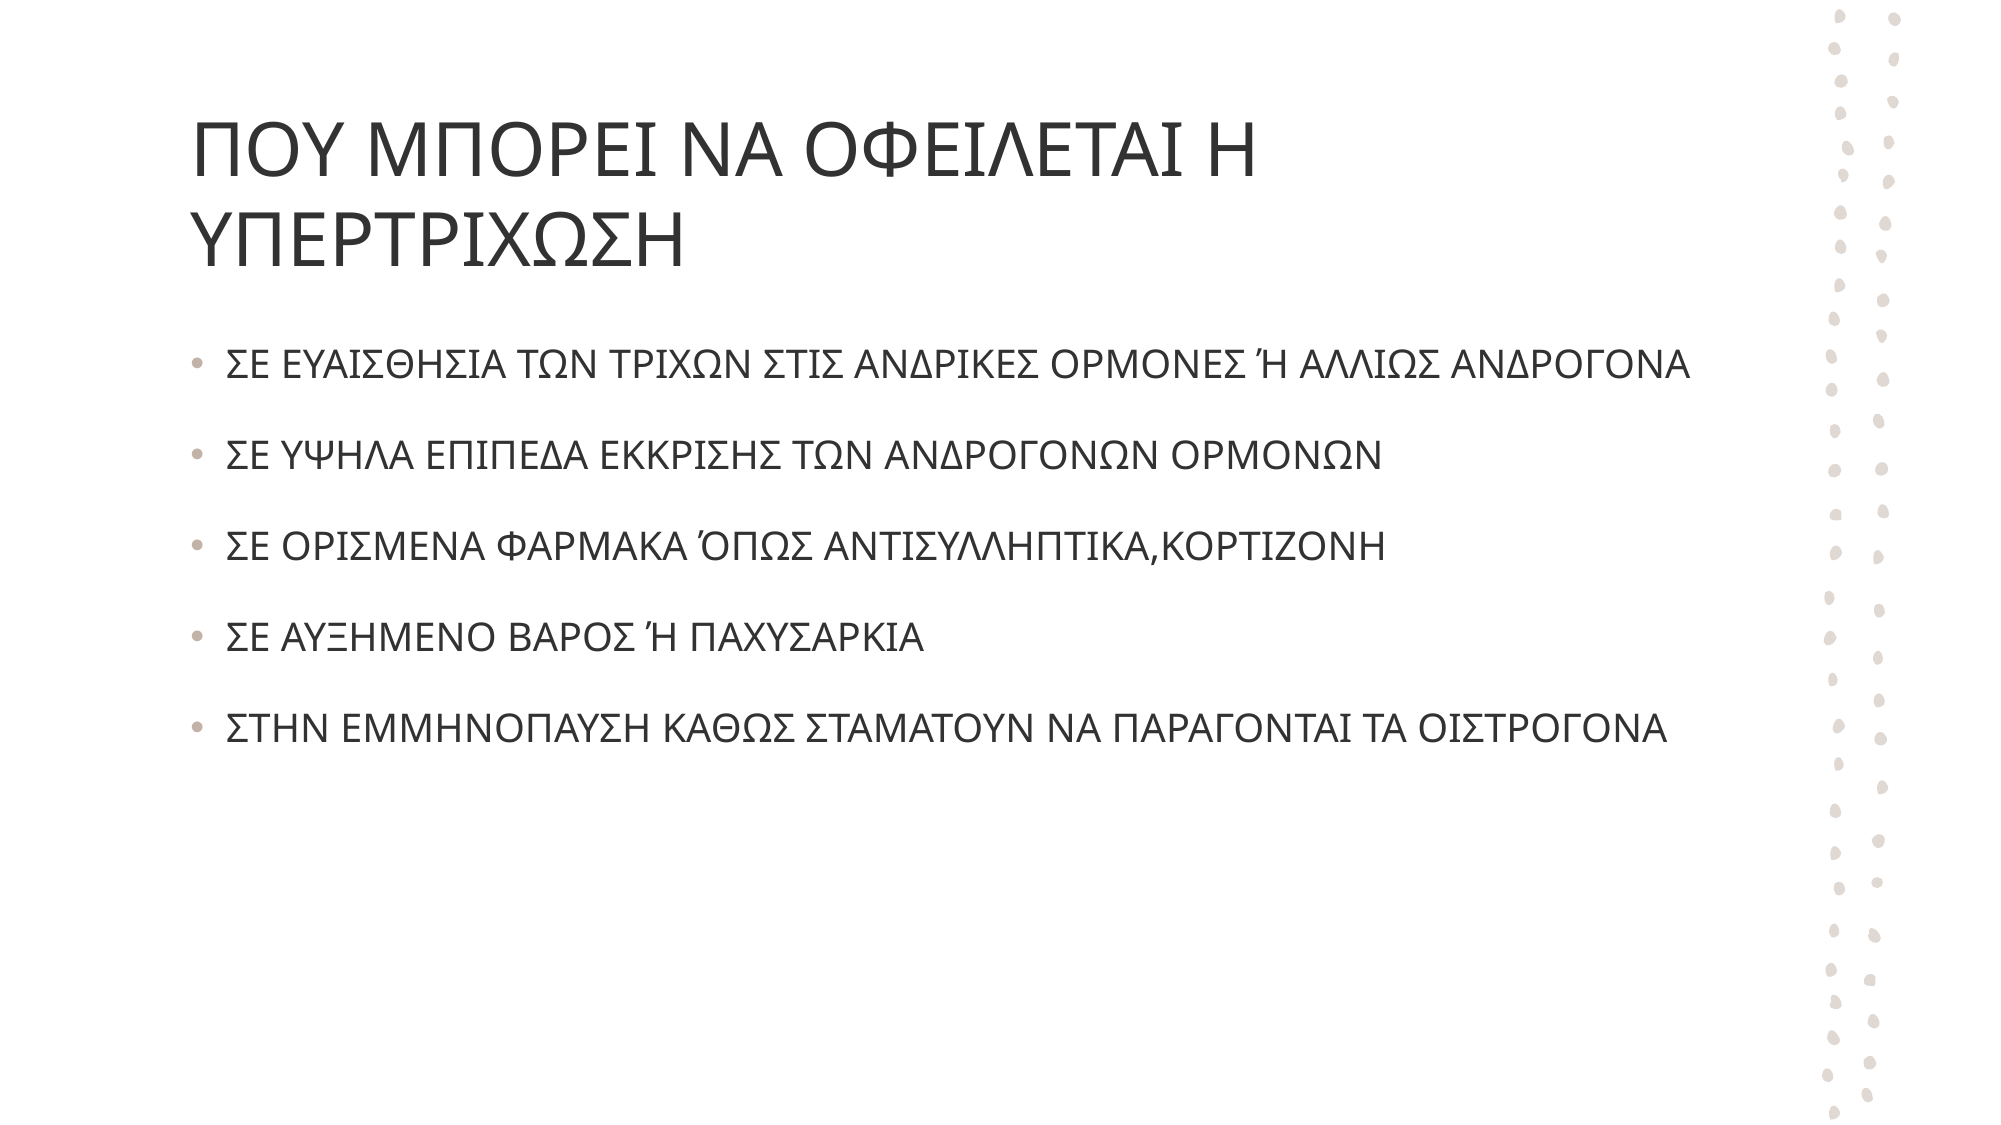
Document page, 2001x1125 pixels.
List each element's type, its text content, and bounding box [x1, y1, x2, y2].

title ΠΟΥ ΜΠΟΡΕΙ ΝΑ ΟΦΕΙΛΕΤΑΙ Η ΥΠΕΡΤΡΙΧΩΣΗ [175, 82, 1756, 300]
list ΣΕ ΕΥΑΙΣΘΗΣΙΑ ΤΩΝ ΤΡΙΧΩΝ ΣΤΙΣ ΑΝΔΡΙΚΕΣ ΟΡΜΟΝΕΣ Ή ΑΛΛΙΩΣ ΑΝΔΡΟΓΟΝΑ ΣΕ ΥΨΗΛΑ ΕΠΙΠΕΔΑ ΕΚΚΡΙΣΗΣ ΤΩΝ ΑΝΔΡΟΓΟΝΩΝ ΟΡΜΟΝΩΝ ΣΕ ΟΡΙΣΜΕΝΑ ΦΑΡΜΑΚΑ ΌΠΩΣ ΑΝΤΙΣΥΛΛΗΠΤΙΚΑ,ΚΟΡΤΙΖΟΝΗ ΣΕ ΑΥΞΗΜΕΝΟ ΒΑΡΟΣ Ή ΠΑΧΥΣΑΡΚΙΑ ΣΤΗΝ ΕΜΜΗΝΟΠΑΥΣΗ ΚΑΘΩΣ ΣΤΑΜΑΤΟΥΝ ΝΑ ΠΑΡΑΓΟΝΤΑΙ ΤΑ ΟΙΣΤΡΟΓΟΝΑ [175, 307, 1756, 878]
